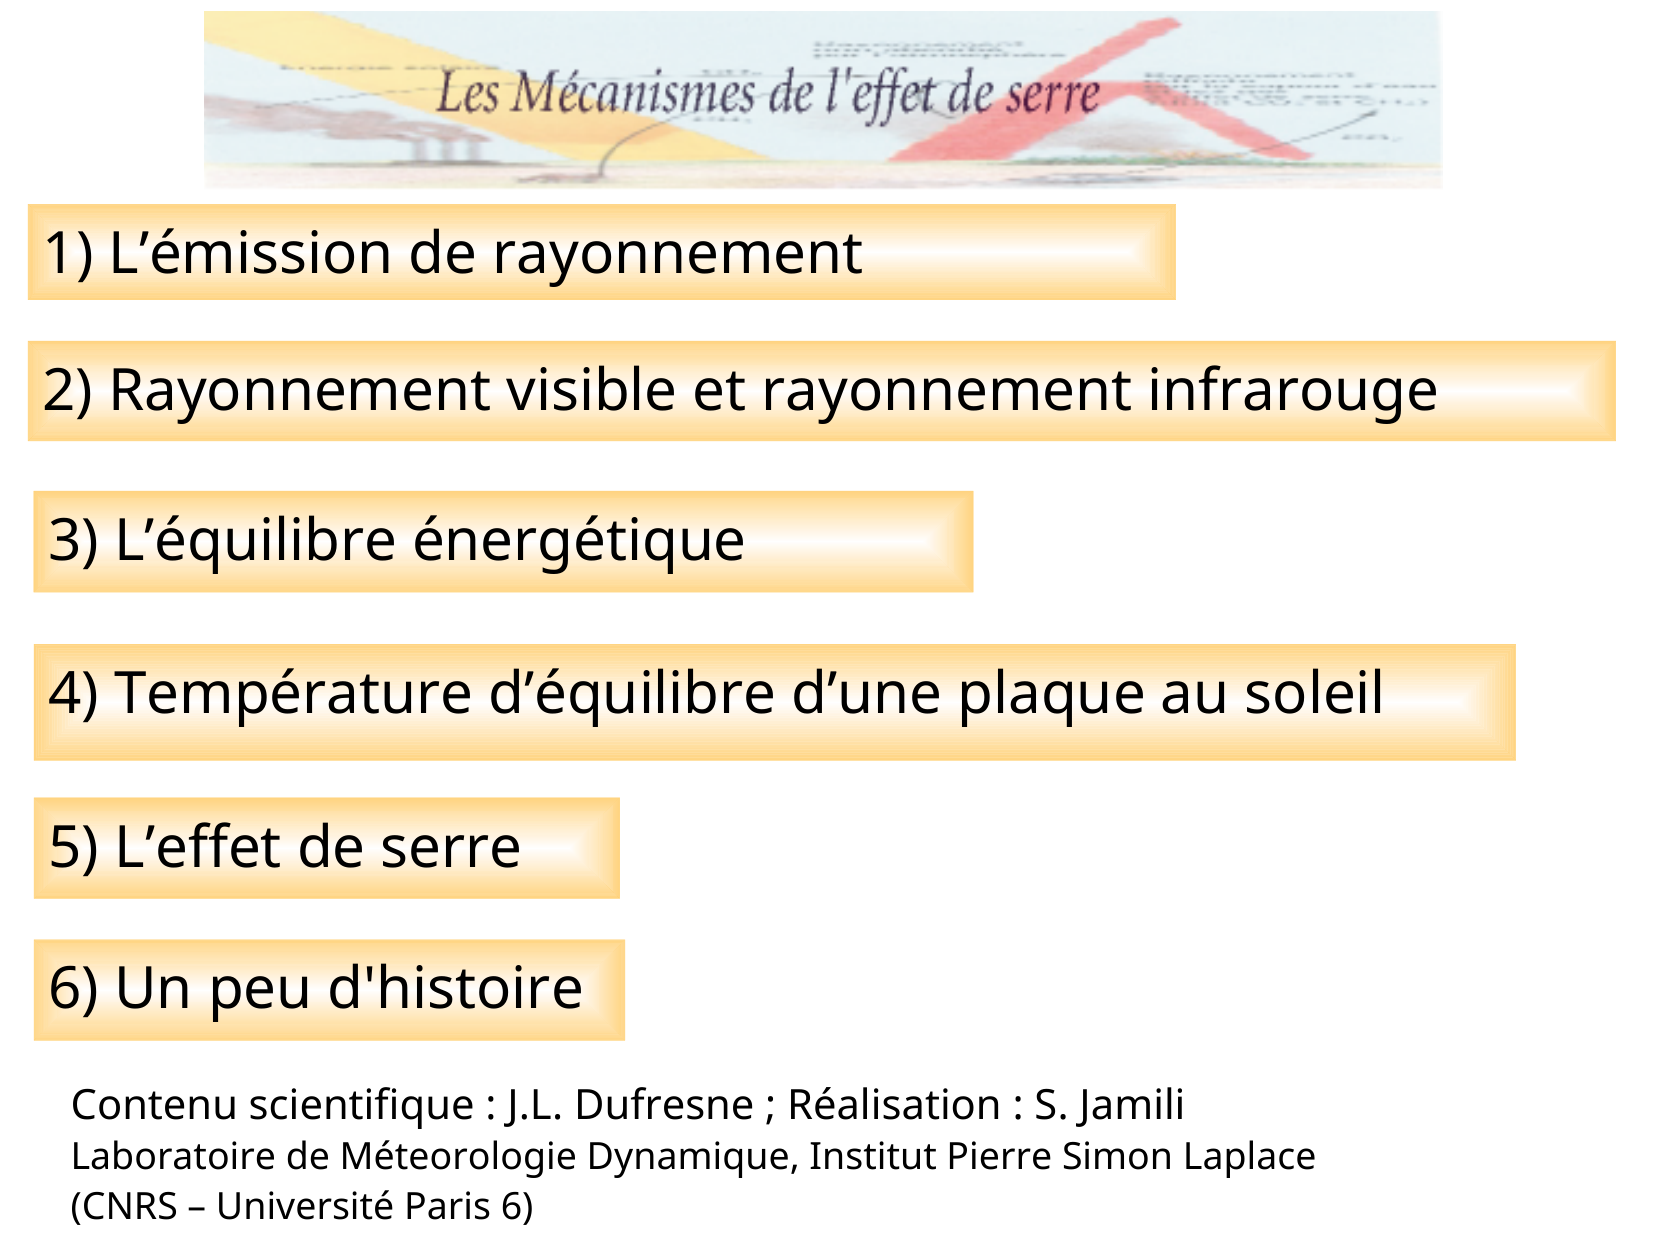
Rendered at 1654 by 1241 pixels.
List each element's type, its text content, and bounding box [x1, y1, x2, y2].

text_box 5) L’effet de serre [33, 797, 619, 899]
text_box 2) Rayonnement visible et rayonnement infrarouge [27, 340, 1617, 441]
picture [204, 11, 1443, 192]
text_box [33, 490, 974, 593]
text_box [33, 939, 626, 1041]
text_box 6) Un peu d'histoire [33, 939, 624, 1040]
text_box [27, 204, 1176, 300]
text_box 4) Température d’équilibre d’une plaque au soleil [33, 644, 1516, 760]
text_box 3) L’équilibre énergétique [33, 490, 972, 592]
text_box Contenu scientifique : J.L. Dufresne ; Réalisation : S. Jamili Laboratoire de Méteorologie Dynamique, Institut Pierre Simon Laplace (CNRS – Université Paris 6) [55, 1067, 1596, 1220]
text_box [33, 644, 1517, 761]
text_box 1) L’émission de rayonnement [27, 204, 1175, 299]
